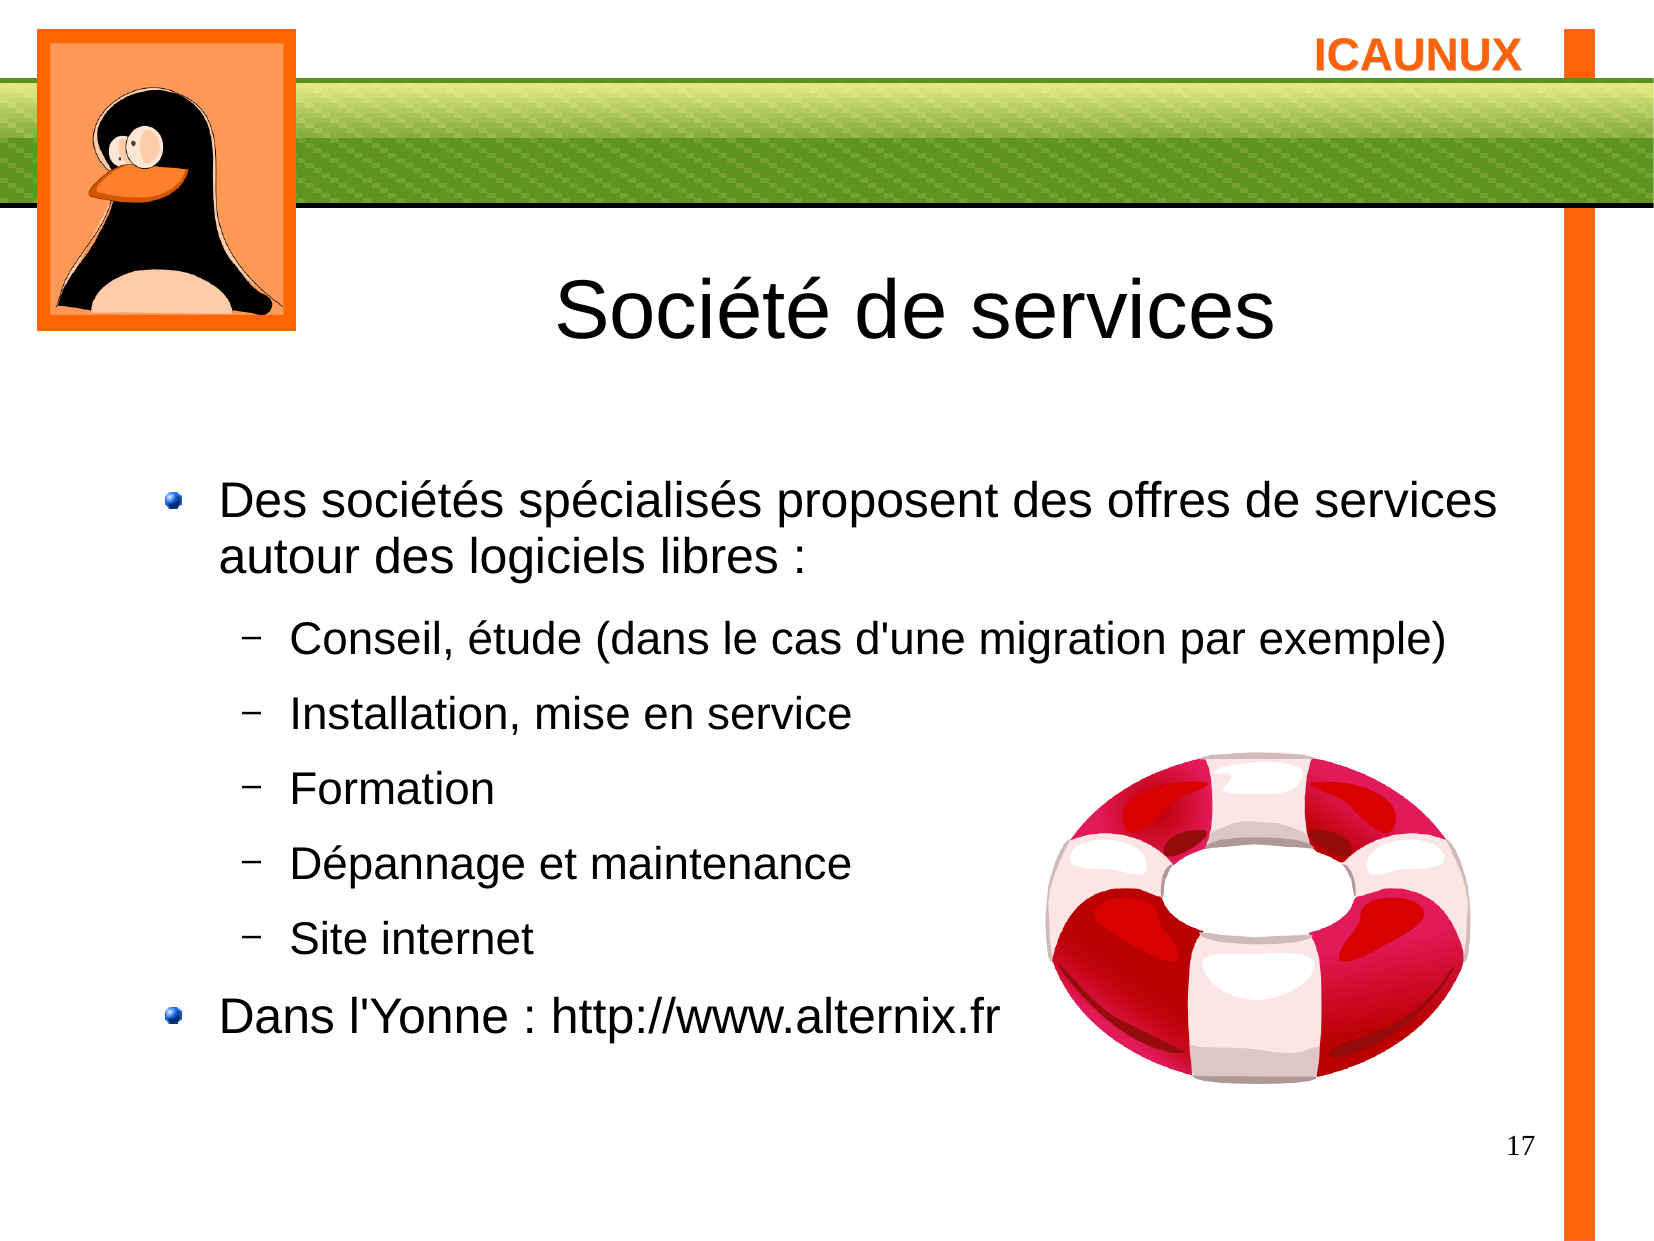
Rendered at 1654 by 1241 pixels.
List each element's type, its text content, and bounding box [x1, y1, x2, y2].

list Des sociétés spécialisés proposent des offres de services autour des logiciels libres : Conseil, étude (dans le cas d'une migration par exemple) Installation, mise en service Formation Dépannage et maintenance Site internet Dans l'Yonne : http://www.alternix.fr [147, 472, 1571, 1109]
picture [1045, 752, 1471, 1084]
picture [0, 29, 1654, 331]
title Société de services [324, 235, 1506, 384]
